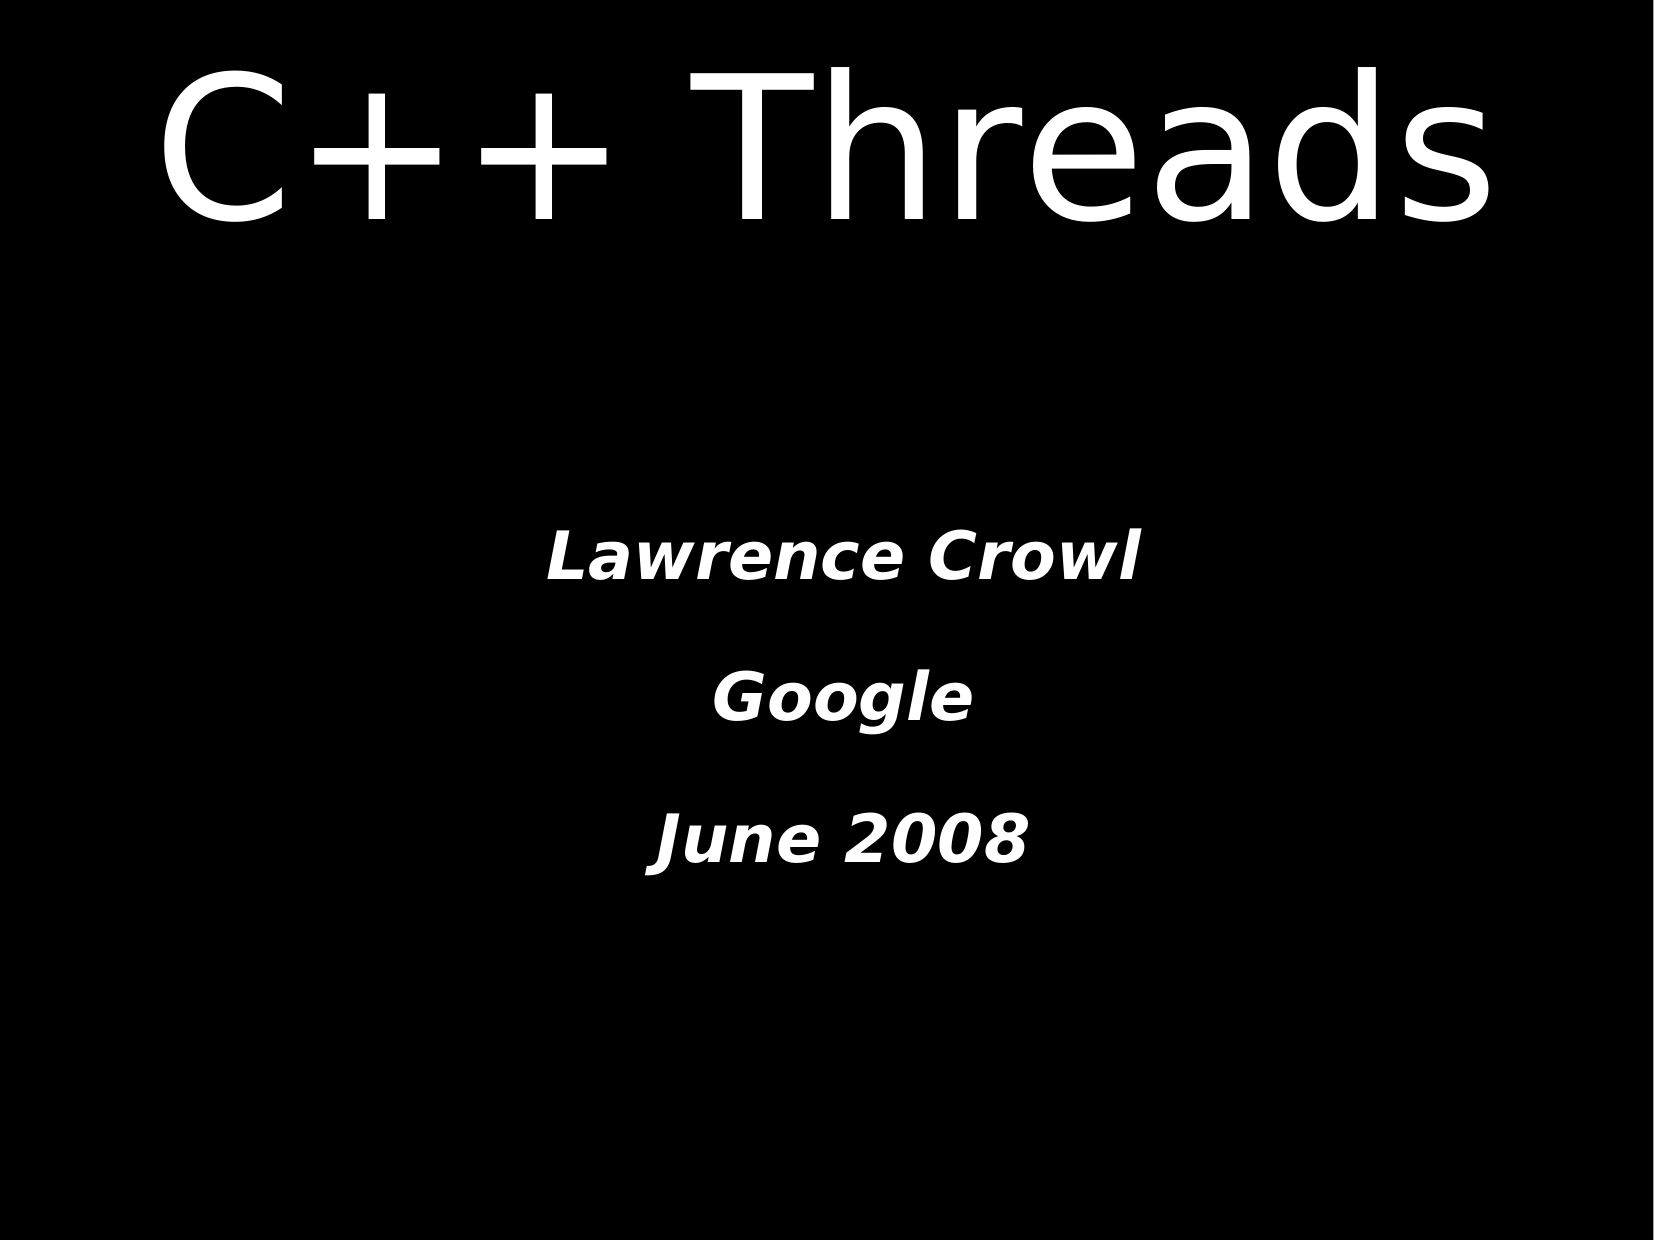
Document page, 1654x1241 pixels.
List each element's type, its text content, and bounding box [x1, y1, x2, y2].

title C++ Threads [82, 36, 1571, 270]
subtitle Lawrence Crowl Google June 2008 [82, 517, 1571, 882]
